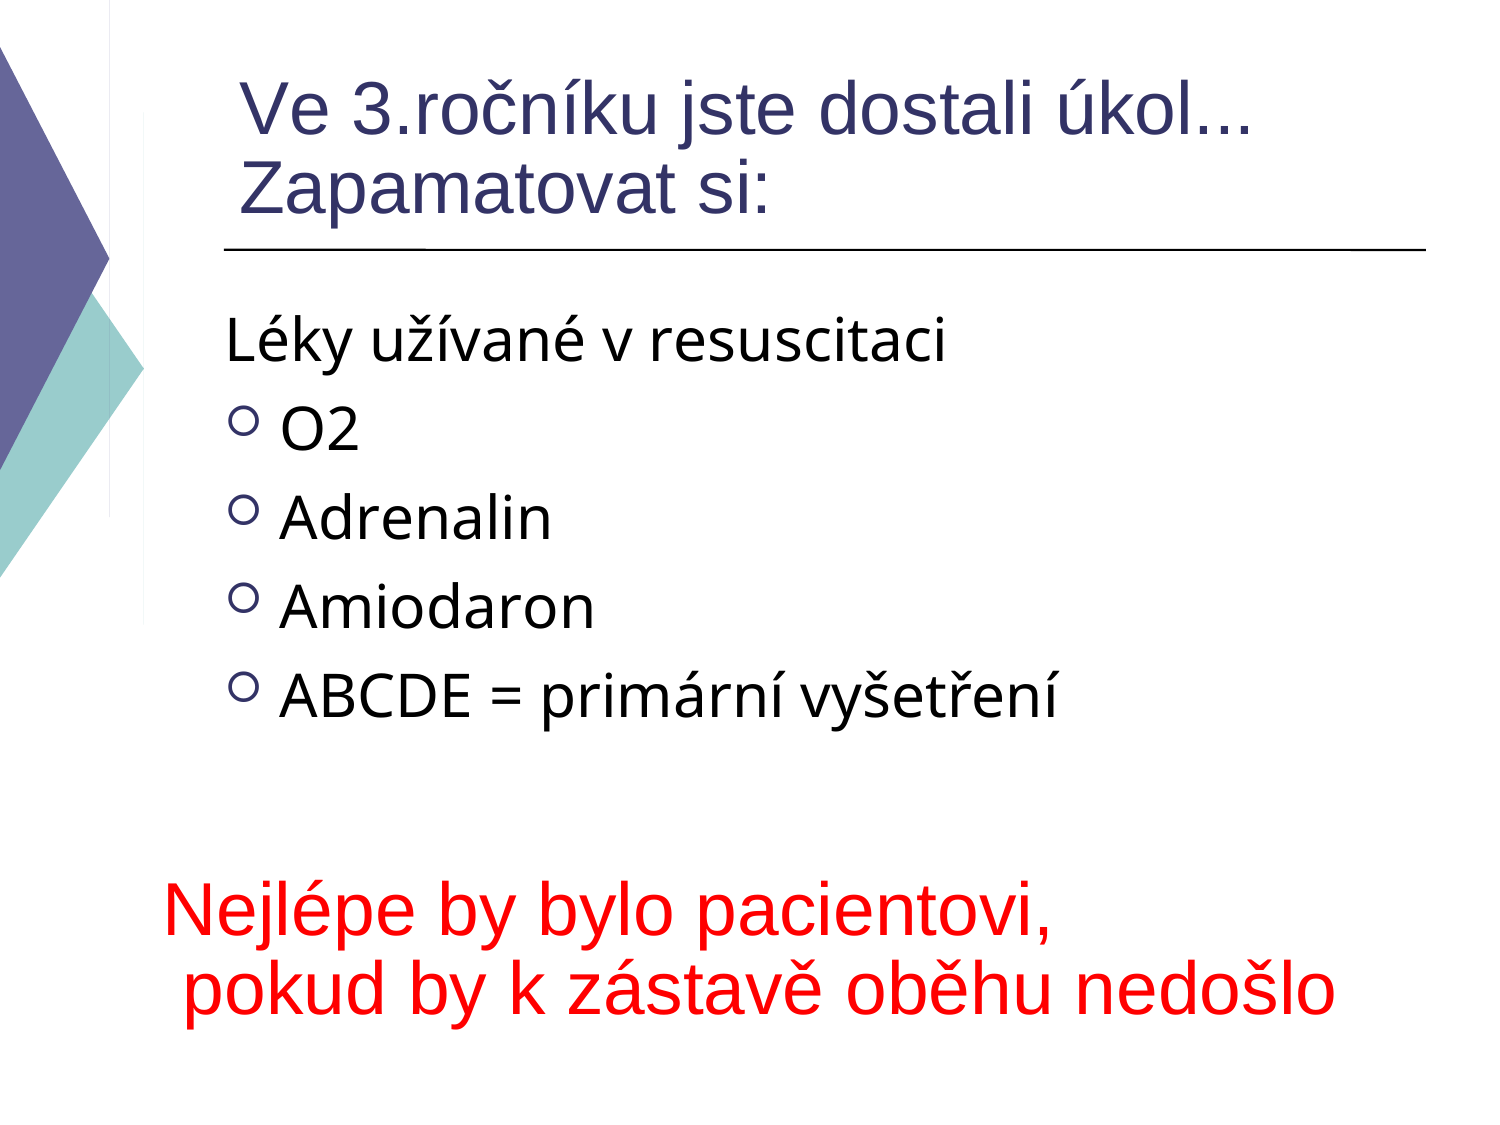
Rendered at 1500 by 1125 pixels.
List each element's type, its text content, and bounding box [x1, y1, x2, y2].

title Ve 3.ročníku jste dostali úkol... Zapamatovat si: [224, 25, 1425, 237]
text_box Nejlépe by bylo pacientovi, pokud by k zástavě oběhu nedošlo [147, 856, 1355, 1061]
list Léky užívané v resuscitaci O2 Adrenalin Amiodaron ABCDE = primární vyšetření [224, 299, 1425, 975]
